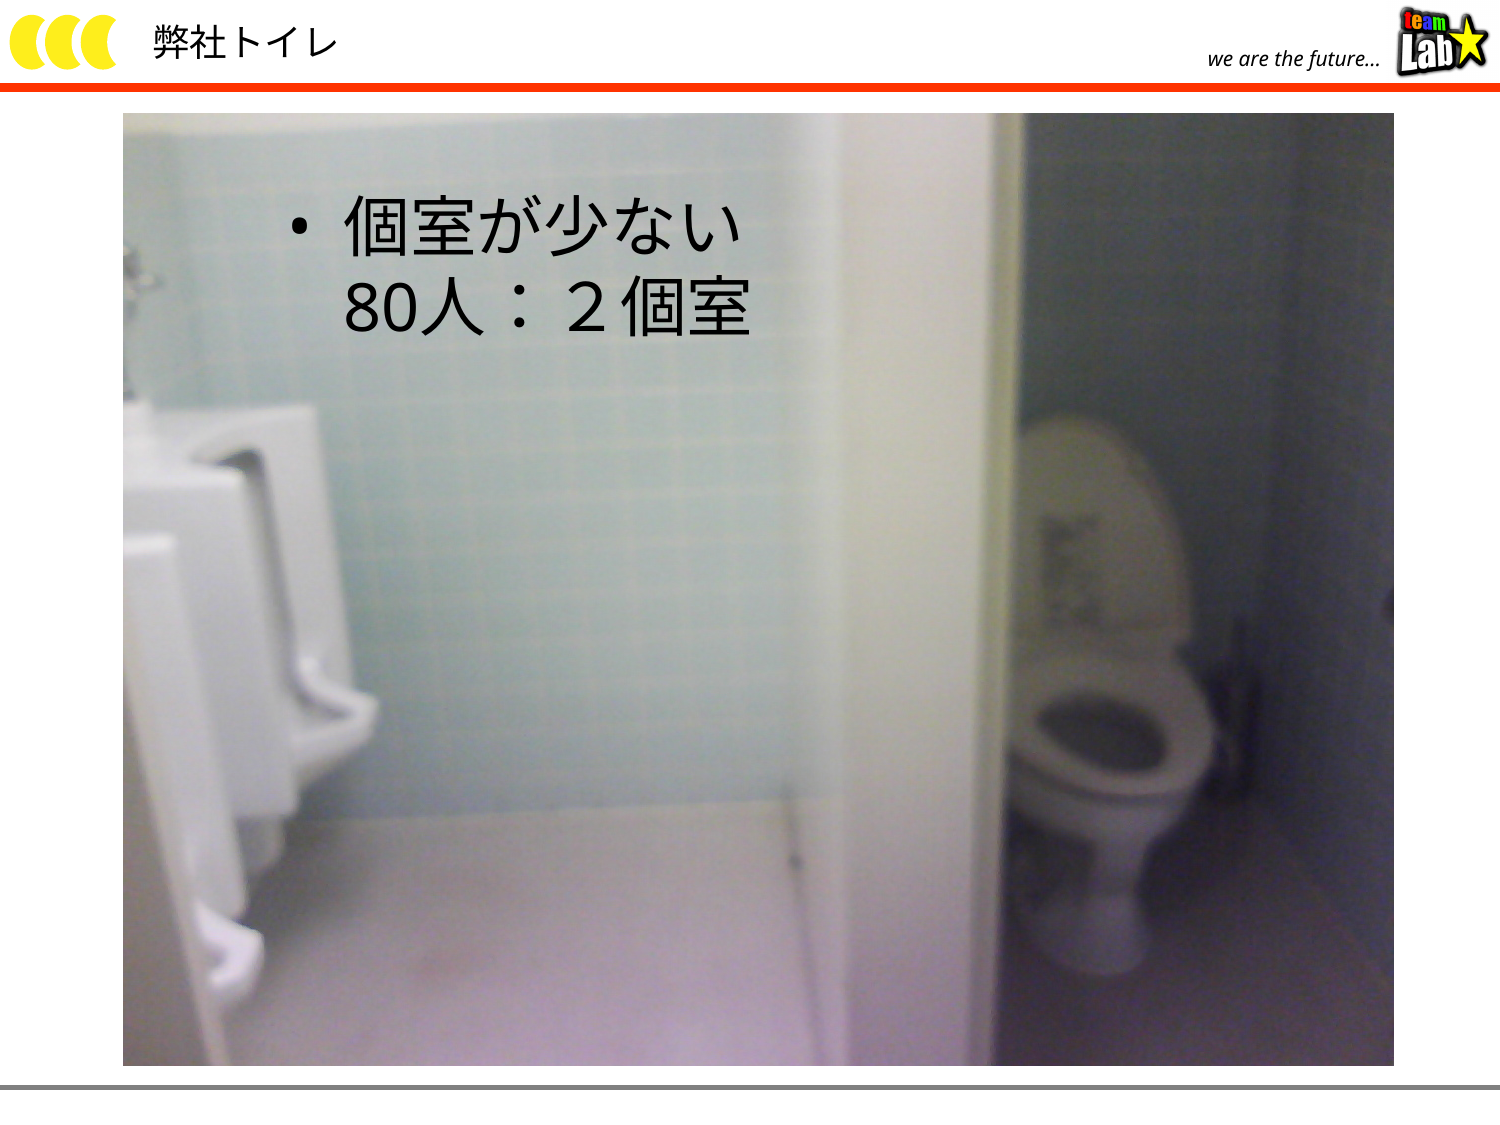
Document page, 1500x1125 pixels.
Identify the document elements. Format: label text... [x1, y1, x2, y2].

picture [1386, 0, 1499, 83]
picture [123, 113, 1394, 1066]
title 弊社トイレ [137, 11, 925, 72]
list 個室が少ない 80人：２個室 [272, 177, 827, 449]
